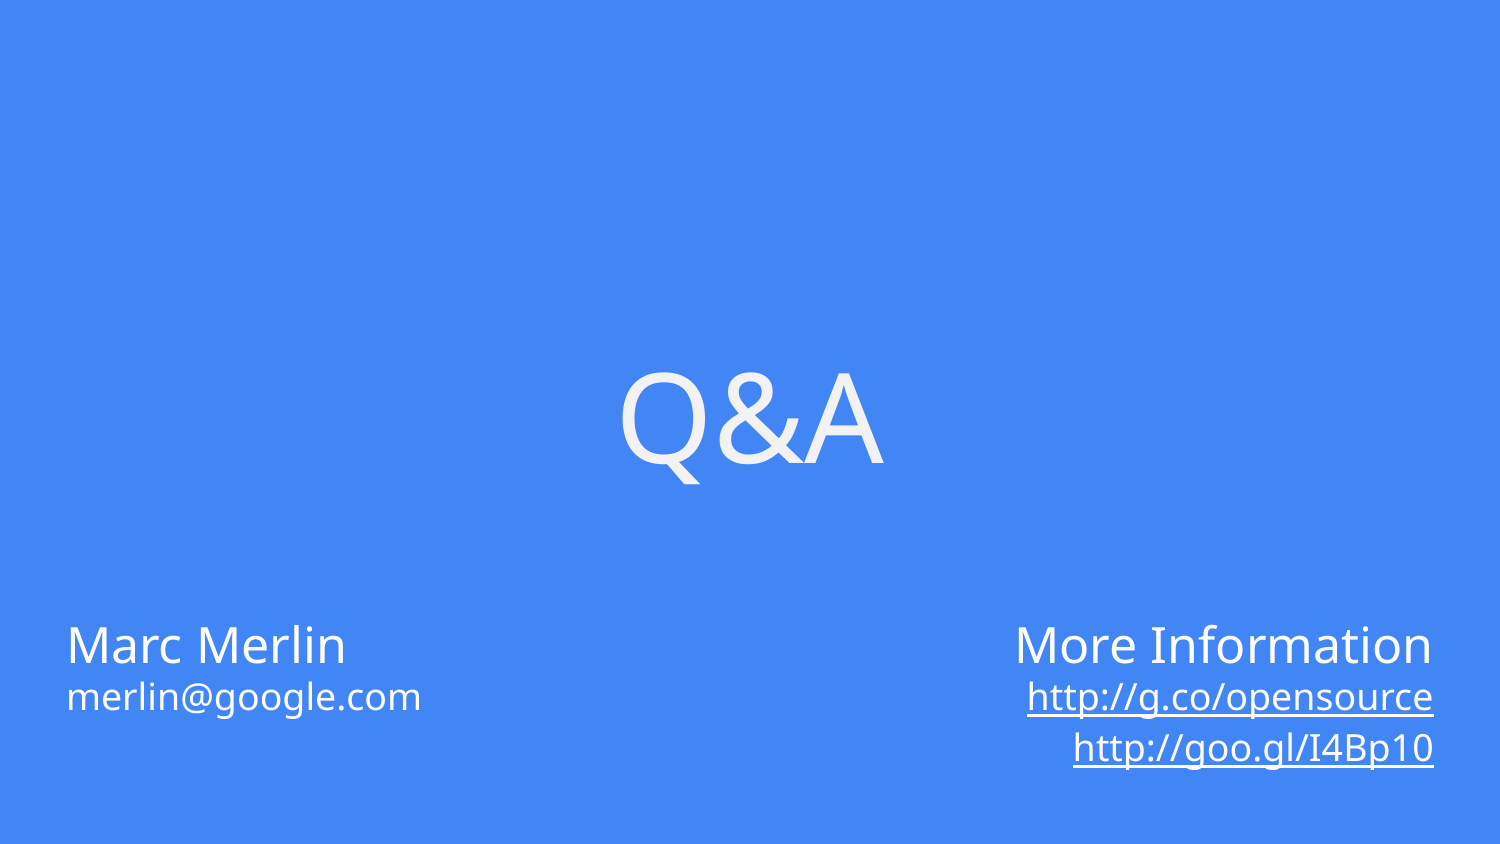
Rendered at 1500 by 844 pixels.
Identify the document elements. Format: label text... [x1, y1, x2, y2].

subtitle More Information http://g.co/opensourcehttp://goo.gl/I4Bp10 [936, 598, 1449, 801]
text_box Q&A [0, 308, 1500, 489]
subtitle Marc Merlin merlin@google.com [51, 598, 652, 801]
